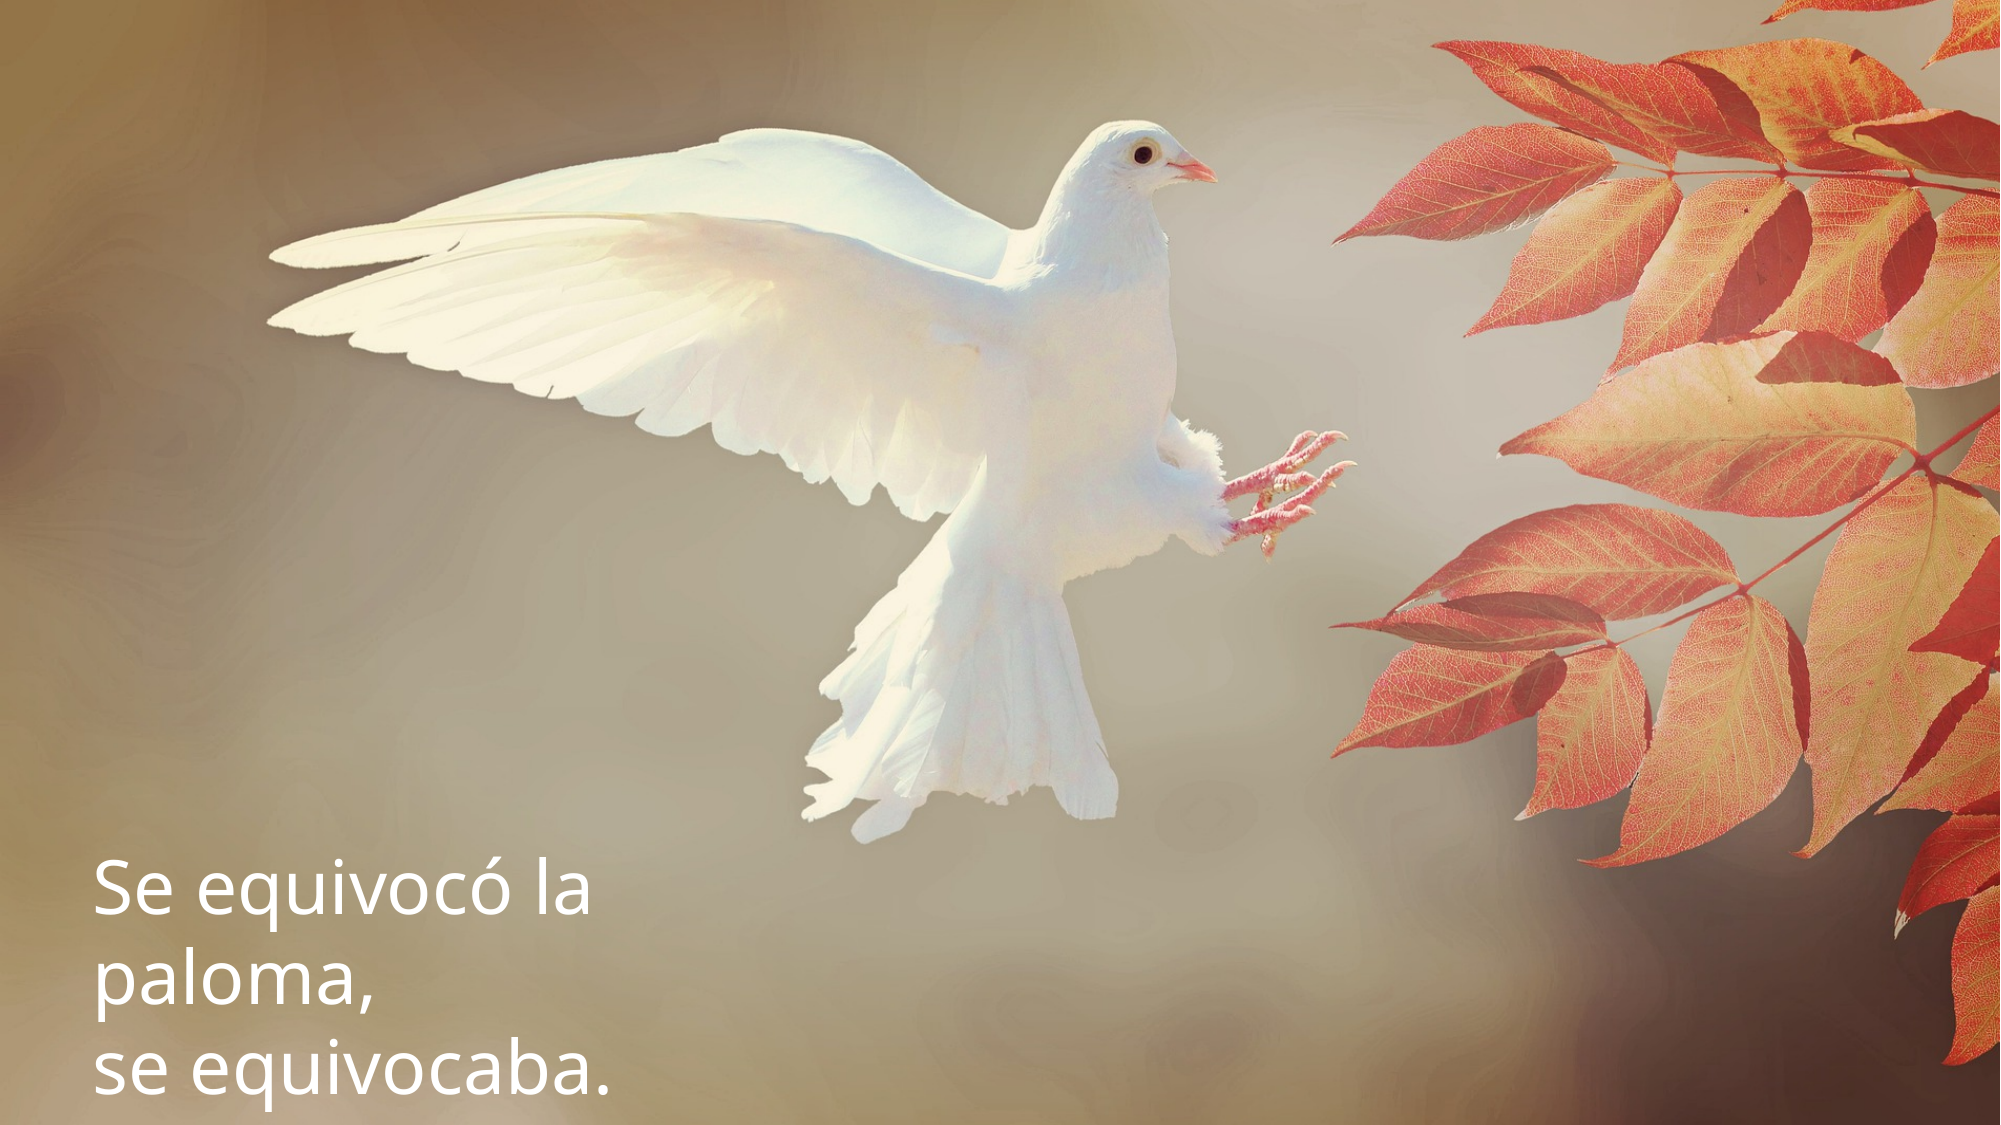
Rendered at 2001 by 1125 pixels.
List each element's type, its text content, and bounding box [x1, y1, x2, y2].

text_box Se equivocó la paloma, se equivocaba. [77, 832, 915, 1029]
picture [0, 0, 2000, 1125]
